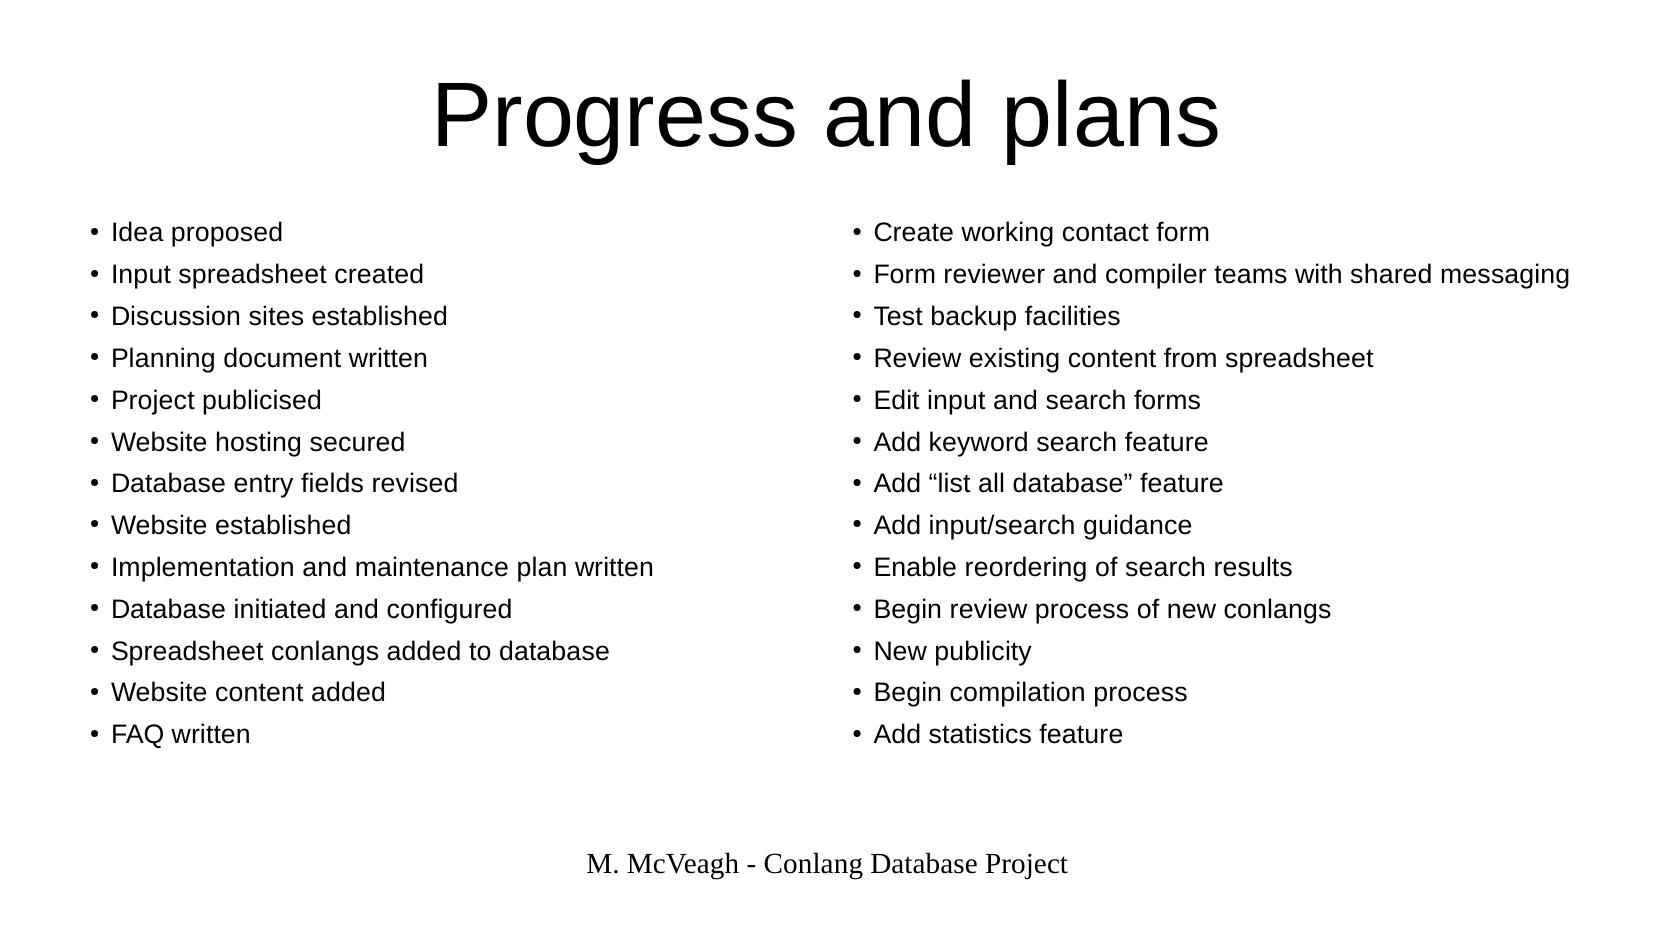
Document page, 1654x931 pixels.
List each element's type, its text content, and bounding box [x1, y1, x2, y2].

title Progress and plans [82, 37, 1571, 193]
list Create working contact form Form reviewer and compiler teams with shared messaging Test backup facilities Review existing content from spreadsheet Edit input and search forms Add keyword search feature Add “list all database” feature Add input/search guidance Enable reordering of search results Begin review process of new conlangs New publicity Begin compilation process Add statistics feature [845, 217, 1572, 758]
list Idea proposed Input spreadsheet created Discussion sites established Planning document written Project publicised Website hosting secured Database entry fields revised Website established Implementation and maintenance plan written Database initiated and configured Spreadsheet conlangs added to database Website content added FAQ written [82, 217, 809, 758]
